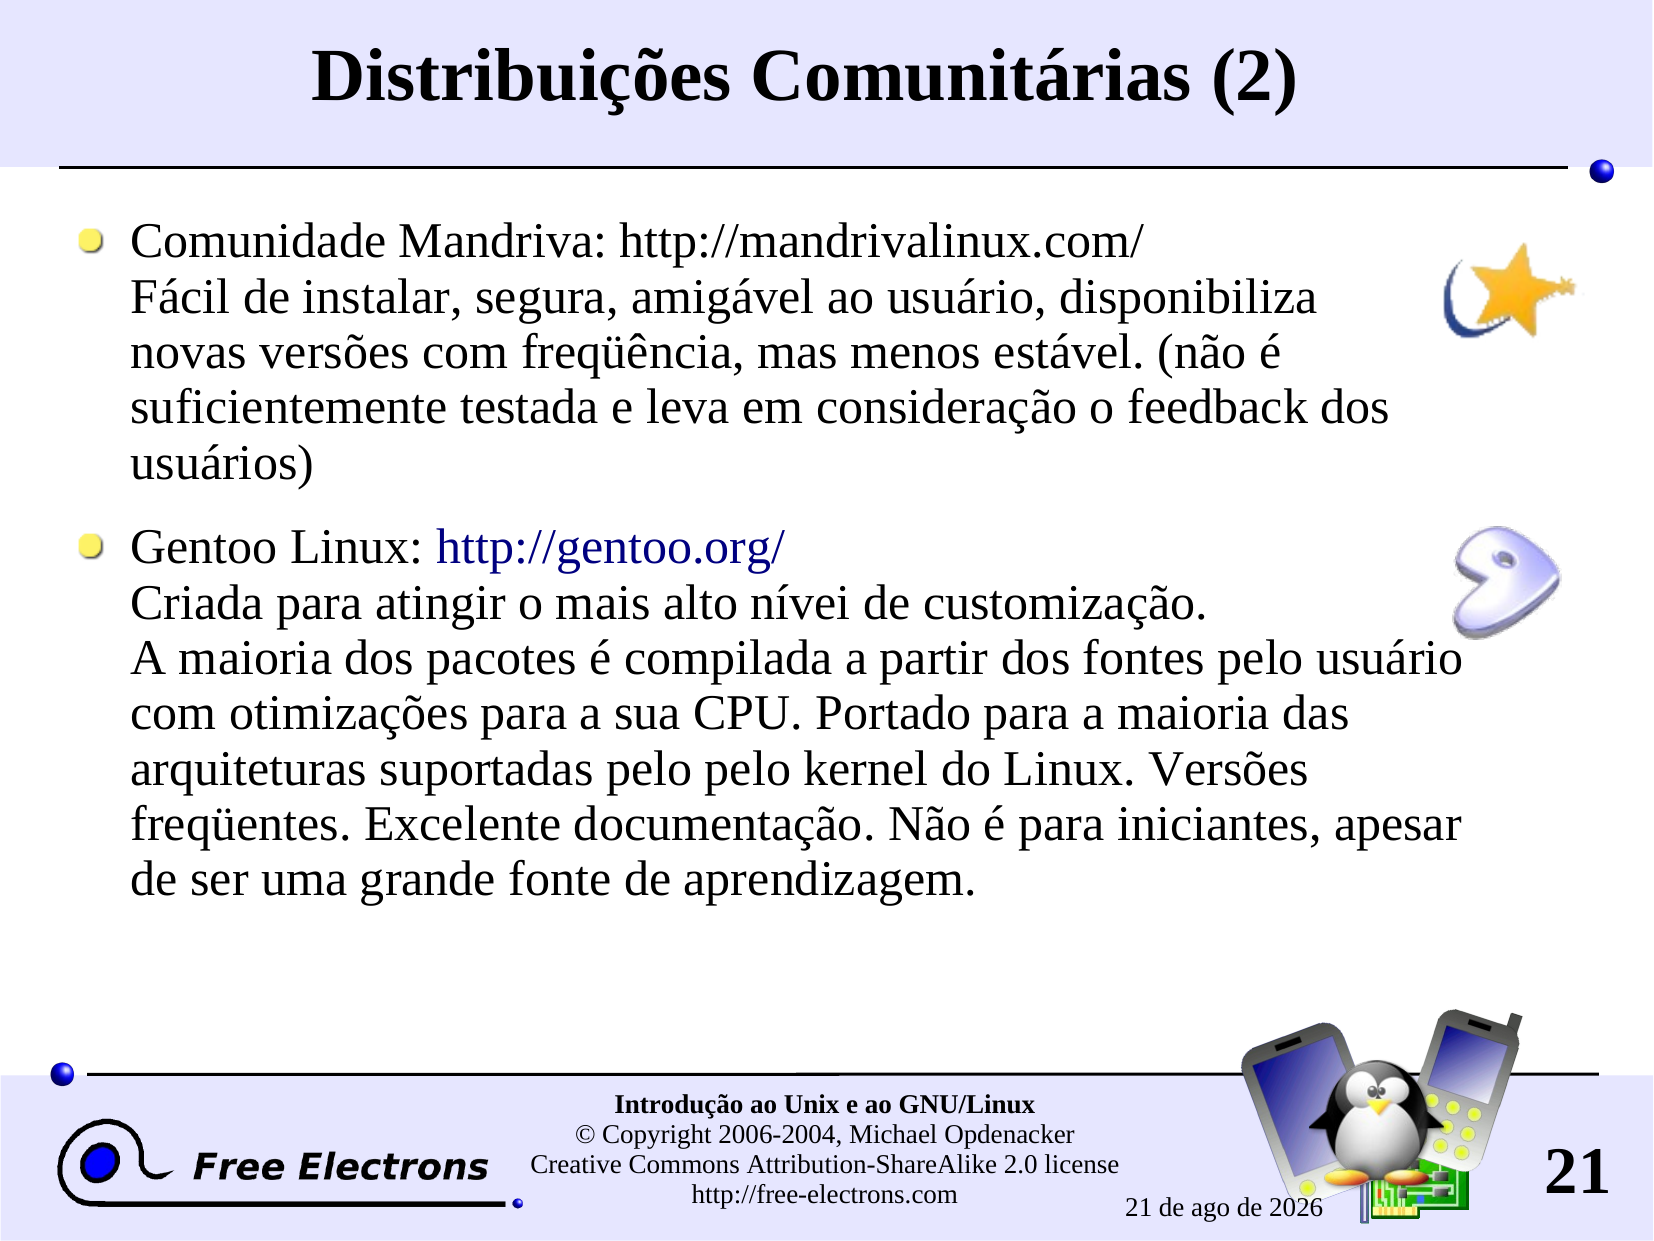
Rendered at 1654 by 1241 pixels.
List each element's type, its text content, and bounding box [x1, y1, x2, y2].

title Distribuições Comunitárias (2) [60, 12, 1551, 138]
picture [1285, 1199, 1292, 1215]
picture [1423, 215, 1592, 379]
picture [50, 1108, 527, 1216]
picture [1225, 993, 1537, 1241]
list Comunidade Mandriva: http://mandrivalinux.com/ Fácil de instalar, segura, amigável ao usuário, disponibiliza novas versões com freqüência, mas menos estável. (não é suficientemente testada e leva em consideração o feedback dos usuários) Gentoo Linux: http://gentoo.org/ Criada para atingir o mais alto nívei de customização. A maioria dos pacotes é compilada a partir dos fontes pelo usuário com otimizações para a sua CPU. Portado para a maioria das arquiteturas suportadas pelo pelo kernel do Linux. Versões freqüentes. Excelente documentação. Não é para iniciantes, apesar de ser uma grande fonte de aprendizagem. [59, 213, 1473, 1012]
picture [1448, 525, 1563, 643]
